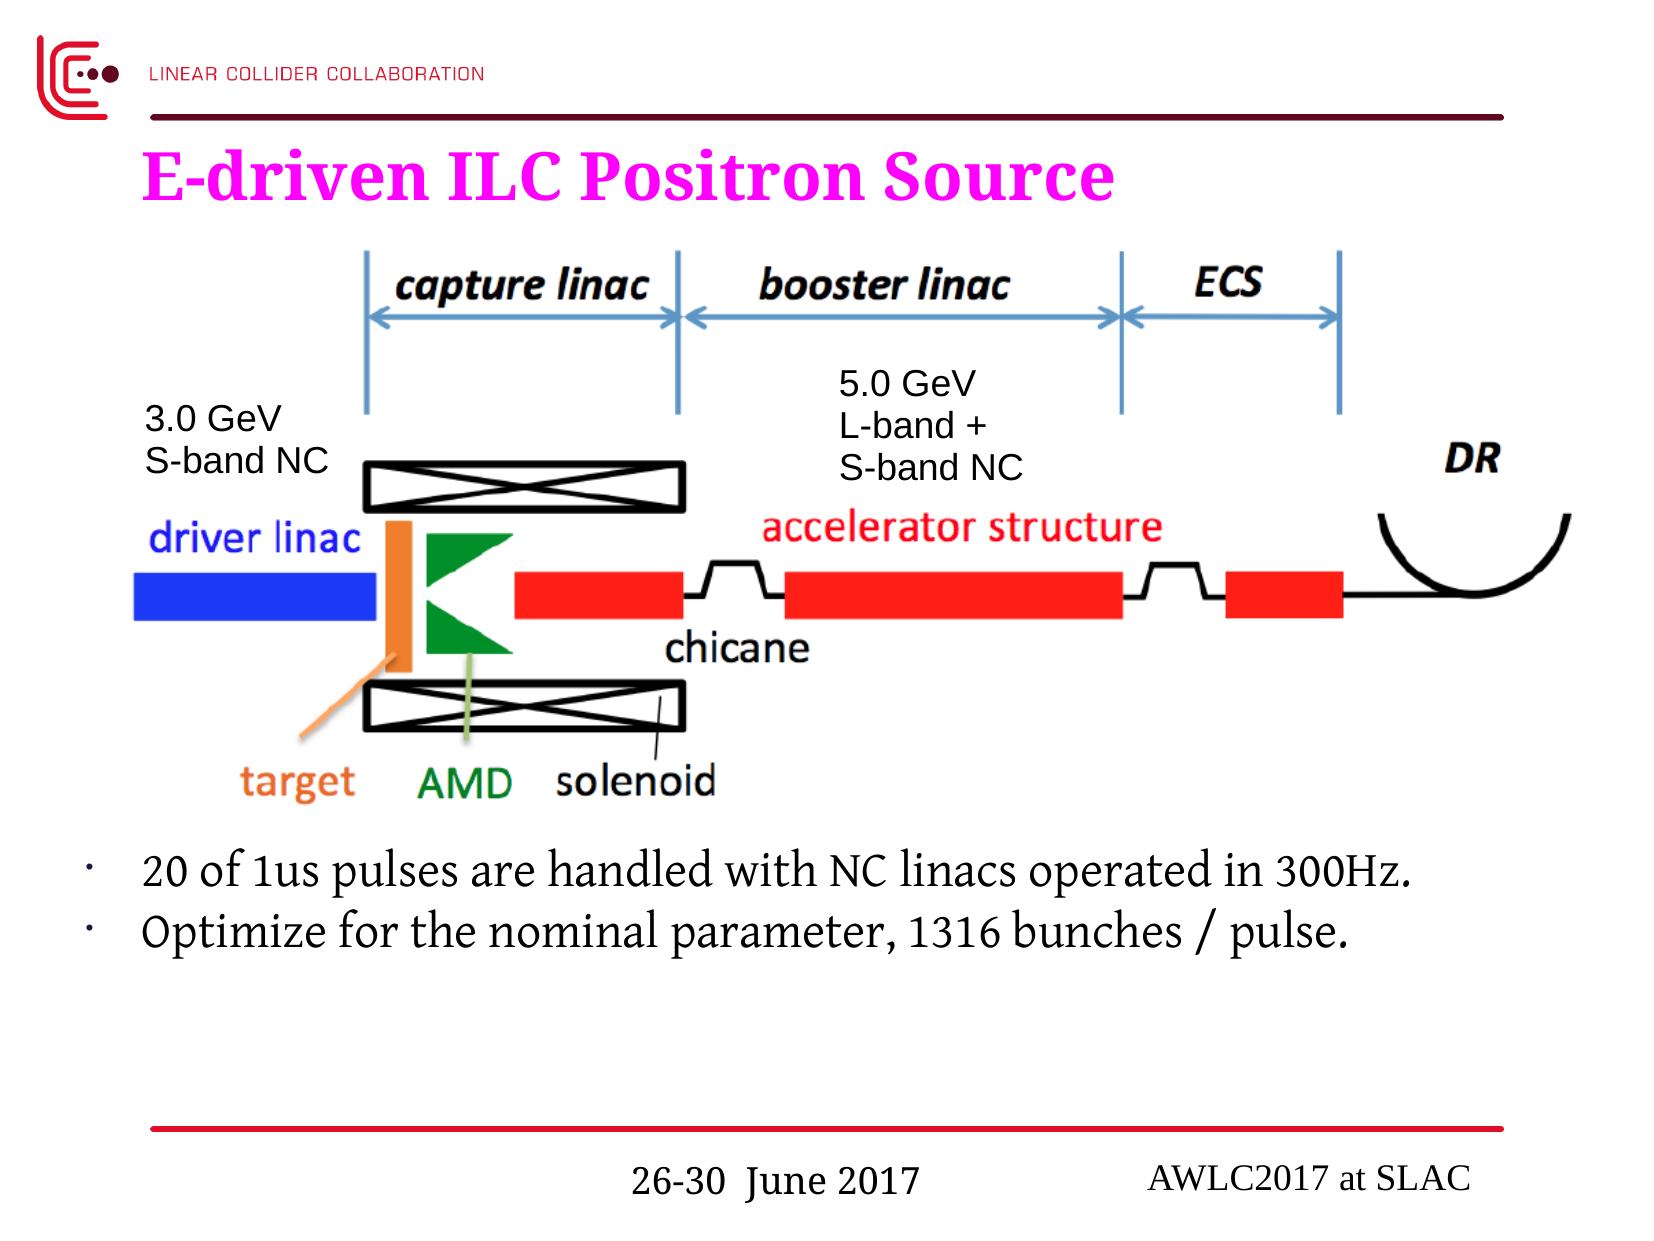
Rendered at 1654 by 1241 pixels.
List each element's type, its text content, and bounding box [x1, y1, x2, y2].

picture [100, 213, 1595, 835]
text_box 3.0 GeV S-band NC [129, 389, 346, 489]
picture [37, 35, 483, 120]
list 20 of 1us pulses are handled with NC linacs operated in 300Hz. Optimize for the nominal parameter, 1316 bunches / pulse. [70, 835, 1595, 1241]
title E-driven ILC Positron Source [141, 70, 1630, 278]
text_box 5.0 GeV L-band + S-band NC [824, 355, 1040, 497]
